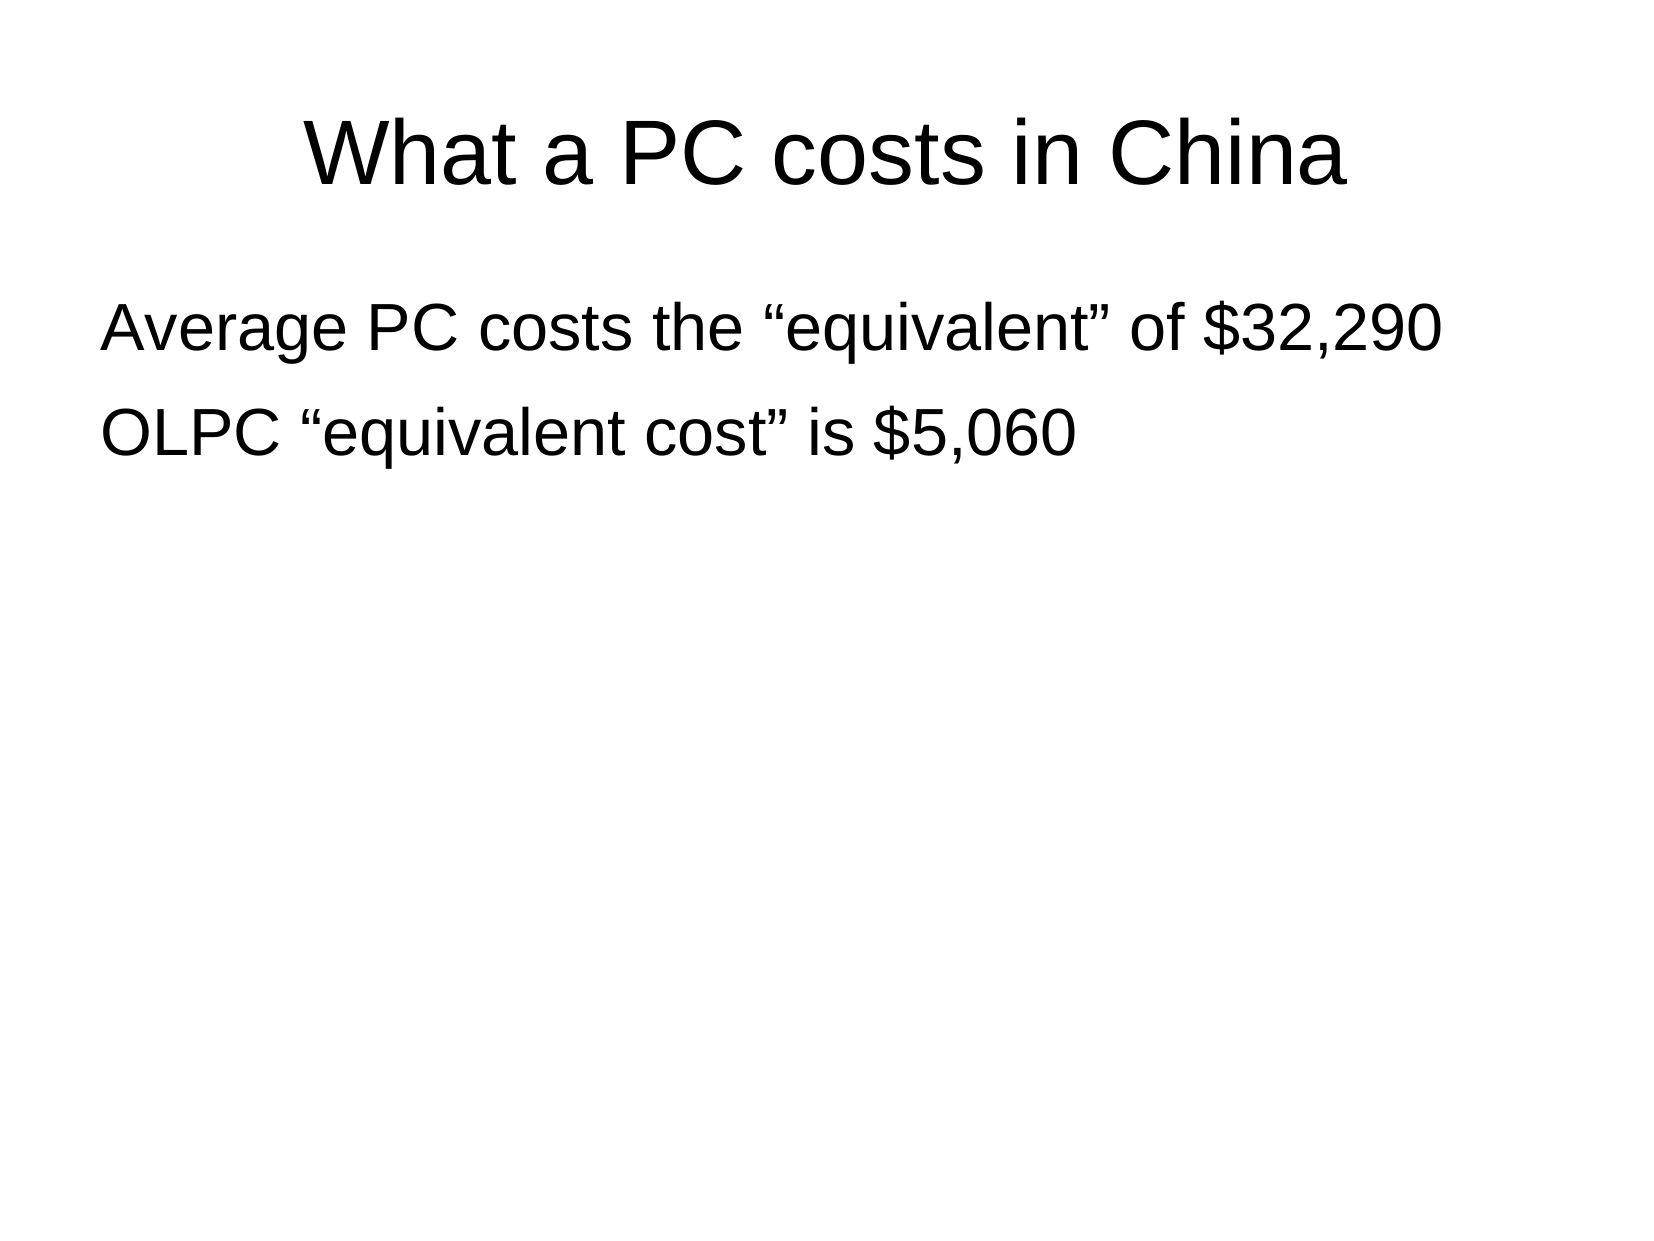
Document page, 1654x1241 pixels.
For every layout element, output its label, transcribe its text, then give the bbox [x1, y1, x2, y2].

title What a PC costs in China [82, 49, 1571, 257]
list Average PC costs the “equivalent” of $32,290 OLPC “equivalent cost” is $5,060 [82, 290, 1571, 1095]
